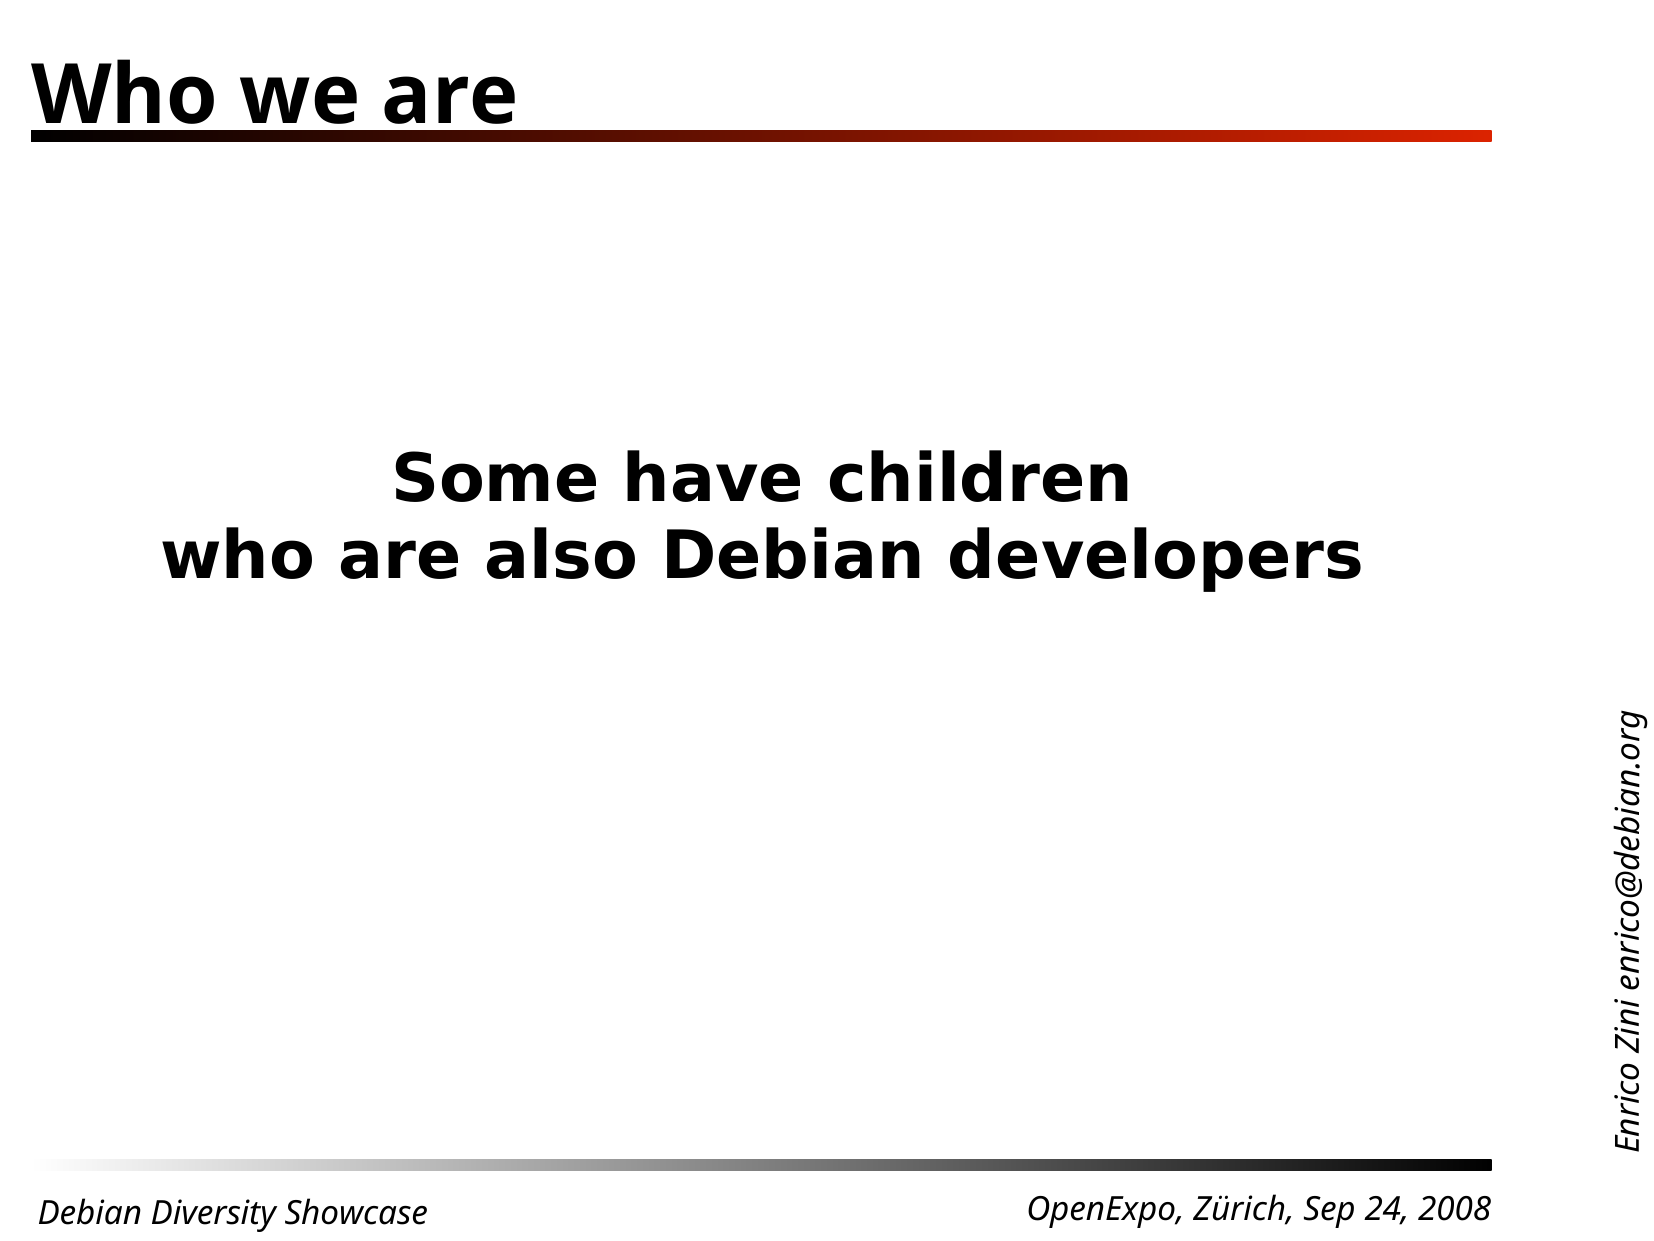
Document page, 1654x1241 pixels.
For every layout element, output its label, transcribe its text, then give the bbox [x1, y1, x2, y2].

text_box Some have children who are also Debian developers [30, 439, 1495, 595]
text_box Who we are [31, 34, 1438, 168]
